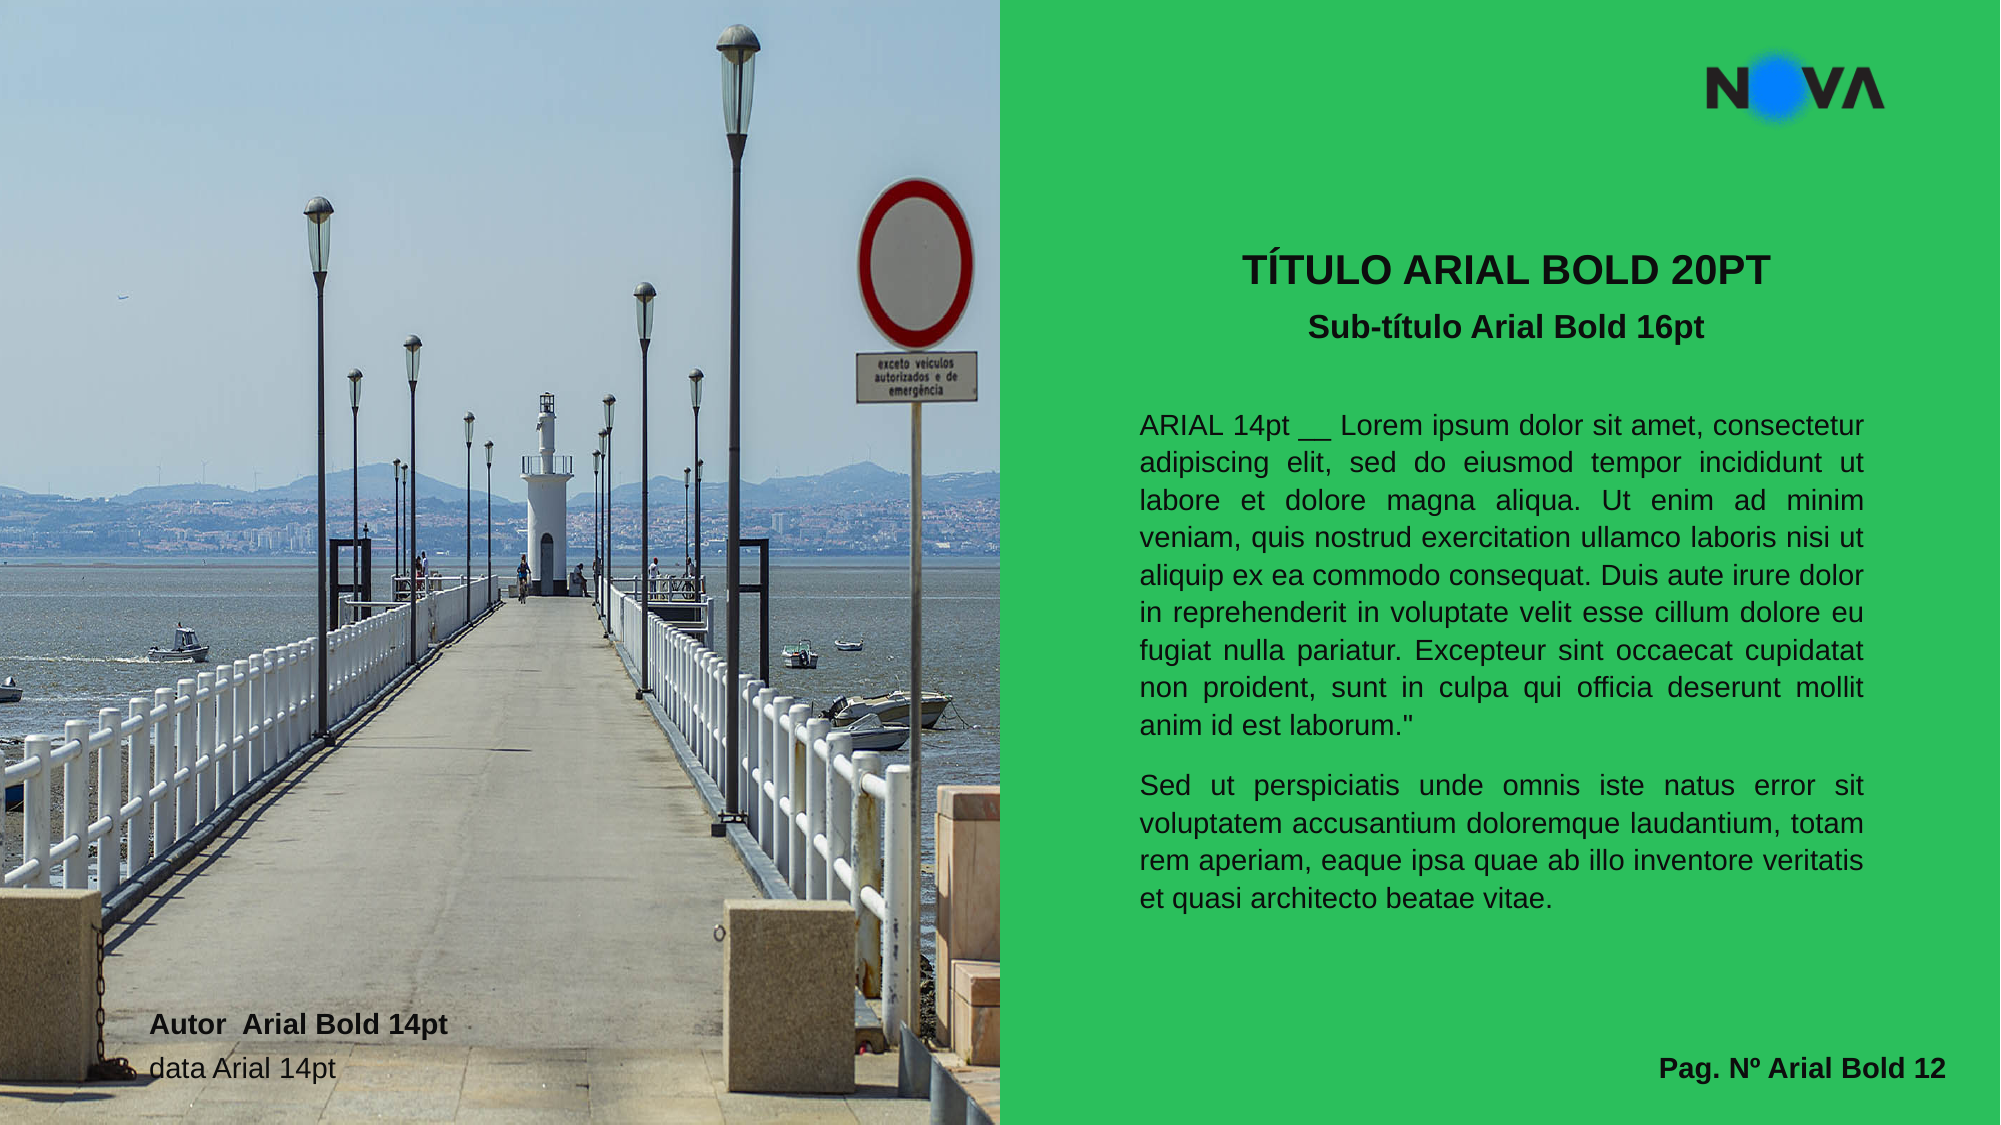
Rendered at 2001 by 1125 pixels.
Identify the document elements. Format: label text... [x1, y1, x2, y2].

text_box data Arial 14pt [141, 1048, 343, 1093]
text_box Título arial bold 20pt Sub-título Arial Bold 16pt [1140, 220, 1873, 349]
text_box Autor Arial Bold 14pt [141, 997, 458, 1048]
text_box ARIAL 14pt __ Lorem ipsum dolor sit amet, consectetur adipiscing elit, sed do eiusmod tempor incididunt ut labore et dolore magna aliqua. Ut enim ad minim veniam, quis nostrud exercitation ullamco laboris nisi ut aliquip ex ea commodo consequat. Duis aute irure dolor in reprehenderit in voluptate velit esse cillum dolore eu fugiat nulla pariatur. Excepteur sint occaecat cupidatat non proident, sunt in culpa qui officia deserunt mollit anim id est laborum." Sed ut perspiciatis unde omnis iste natus error sit voluptatem accusantium doloremque laudantium, totam rem aperiam, eaque ipsa quae ab illo inventore veritatis et quasi architecto beatae vitae. [1132, 396, 1873, 924]
text_box Pag. Nº Arial Bold 12 [1651, 1042, 1956, 1093]
picture [0, 0, 2000, 1125]
